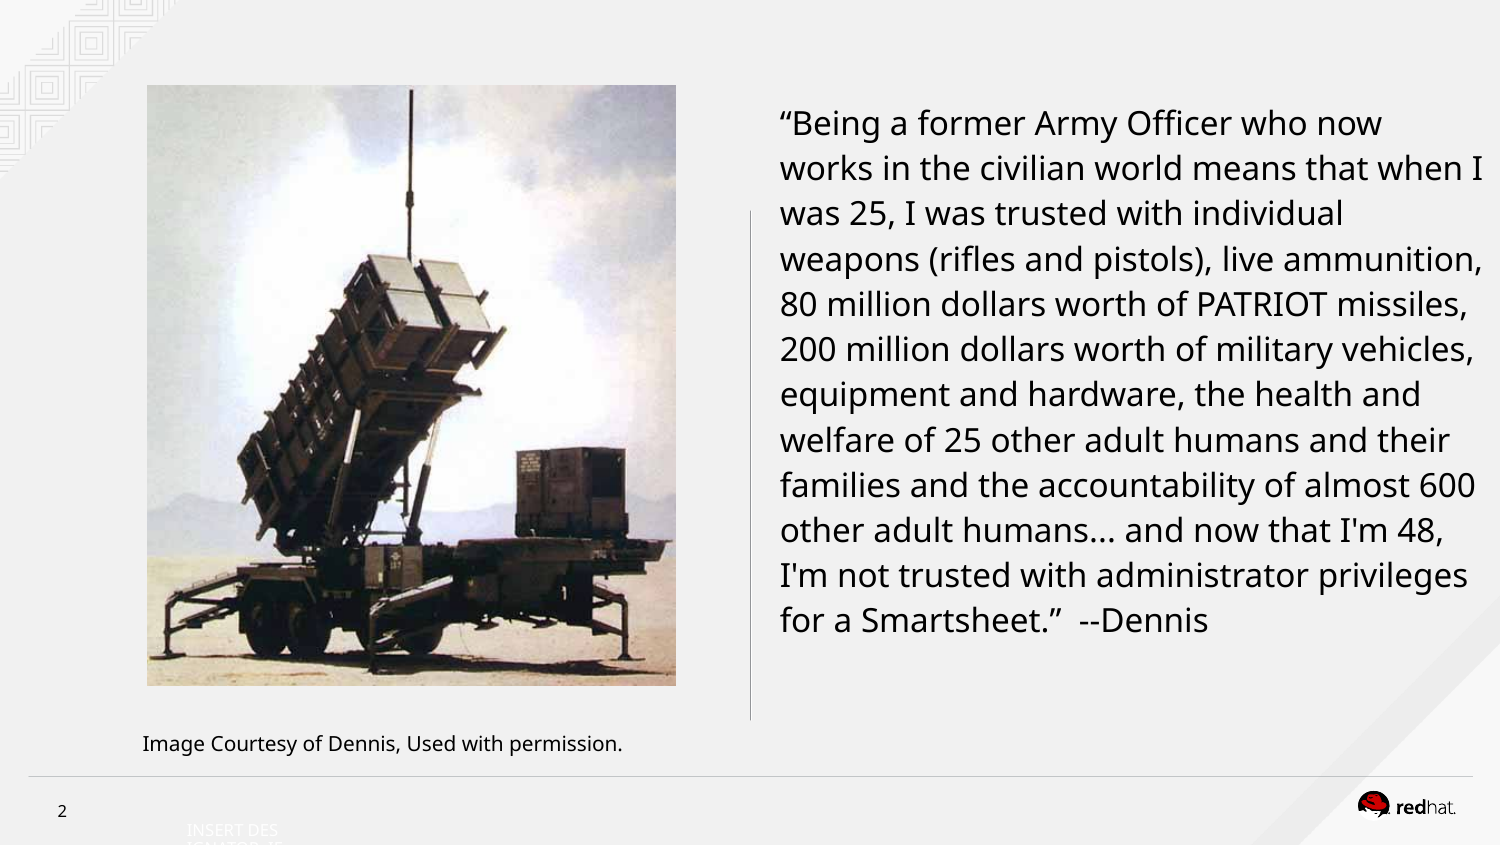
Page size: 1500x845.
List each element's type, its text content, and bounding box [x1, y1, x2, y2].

text_box Image Courtesy of Dennis, Used with permission. [127, 721, 676, 761]
text_box “Being a former Army Officer who now works in the civilian world means that when I was 25, I was trusted with individual weapons (rifles and pistols), live ammunition, 80 million dollars worth of PATRIOT missiles, 200 million dollars worth of military vehicles, equipment and hardware, the health and welfare of 25 other adult humans and their families and the accountability of almost 600 other adult humans... and now that I'm 48, I'm not trusted with administrator privileges for a Smartsheet.” --Dennis [765, 92, 1500, 669]
picture [0, 0, 1500, 845]
